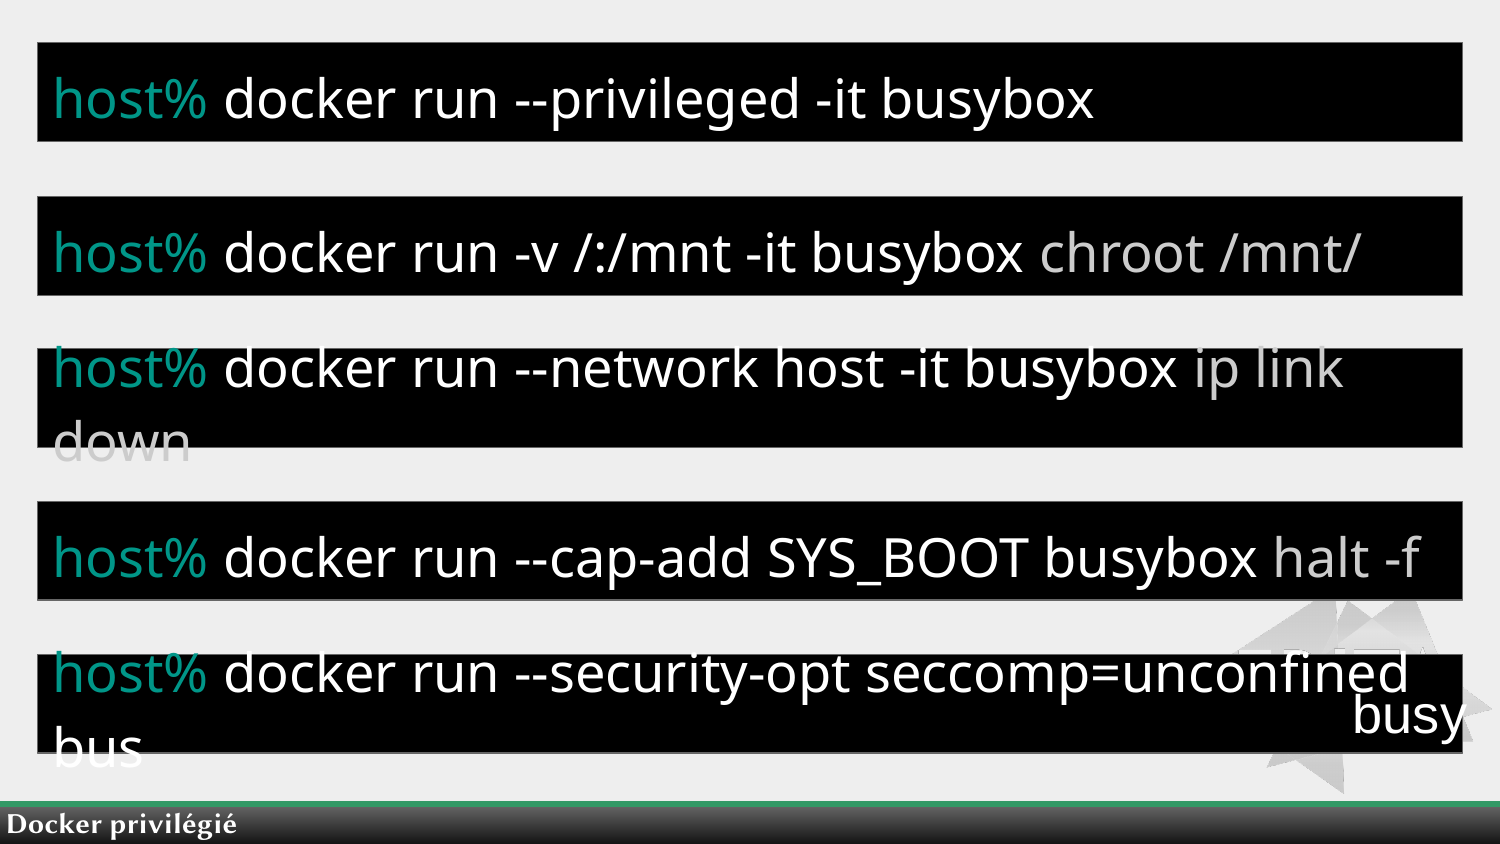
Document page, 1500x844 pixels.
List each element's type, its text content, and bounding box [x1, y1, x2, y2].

picture [1187, 587, 1492, 794]
title Docker privilégié [5, 801, 1075, 844]
text_box host% docker run --privileged -it busybox [37, 42, 1463, 142]
text_box busy [1352, 669, 1468, 752]
text_box host% docker run --cap-add SYS_BOOT busybox halt -f [37, 501, 1463, 601]
text_box host% docker run --security-opt seccomp=unconfined bus [37, 654, 1463, 754]
text_box host% docker run --network host -it busybox ip link down [37, 348, 1463, 448]
text_box host% docker run -v /:/mnt -it busybox chroot /mnt/ [37, 196, 1463, 296]
